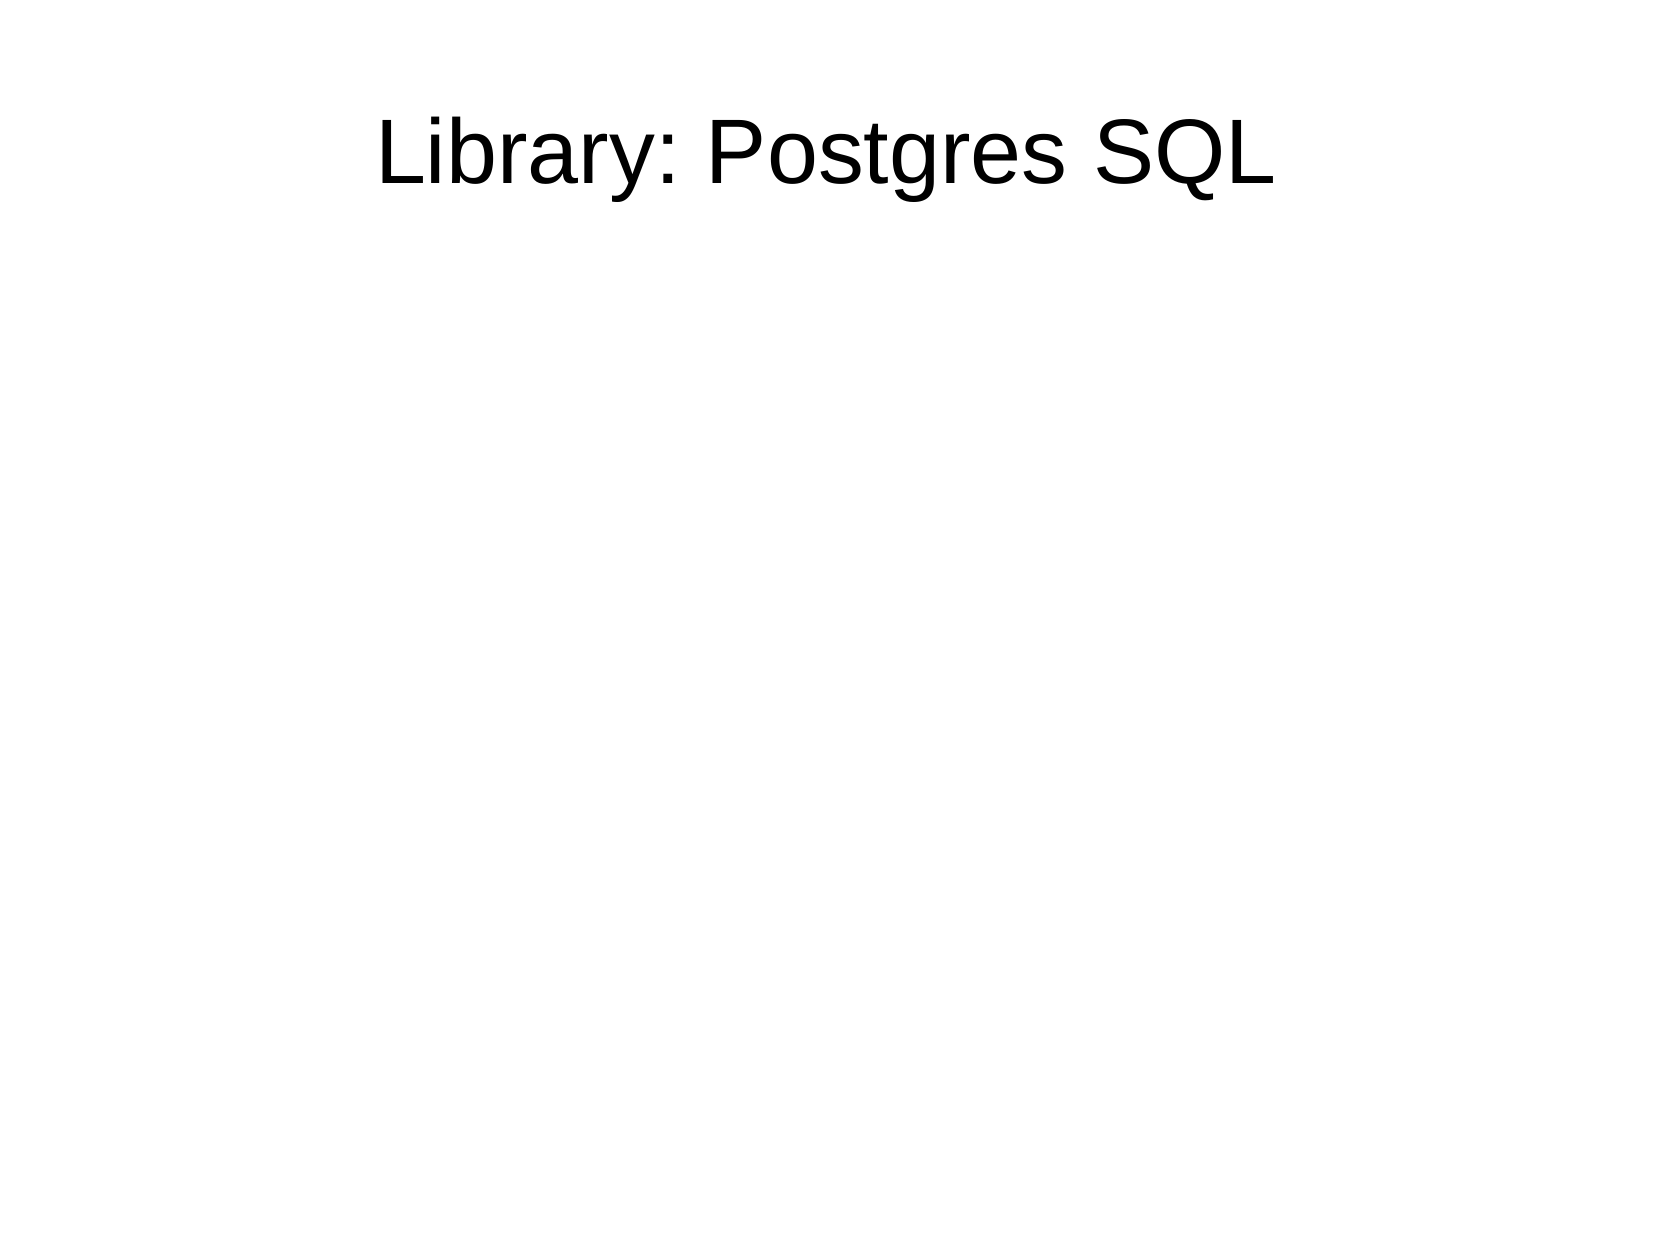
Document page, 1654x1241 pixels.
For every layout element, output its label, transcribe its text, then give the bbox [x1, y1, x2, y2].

title Library: Postgres SQL [82, 49, 1571, 257]
